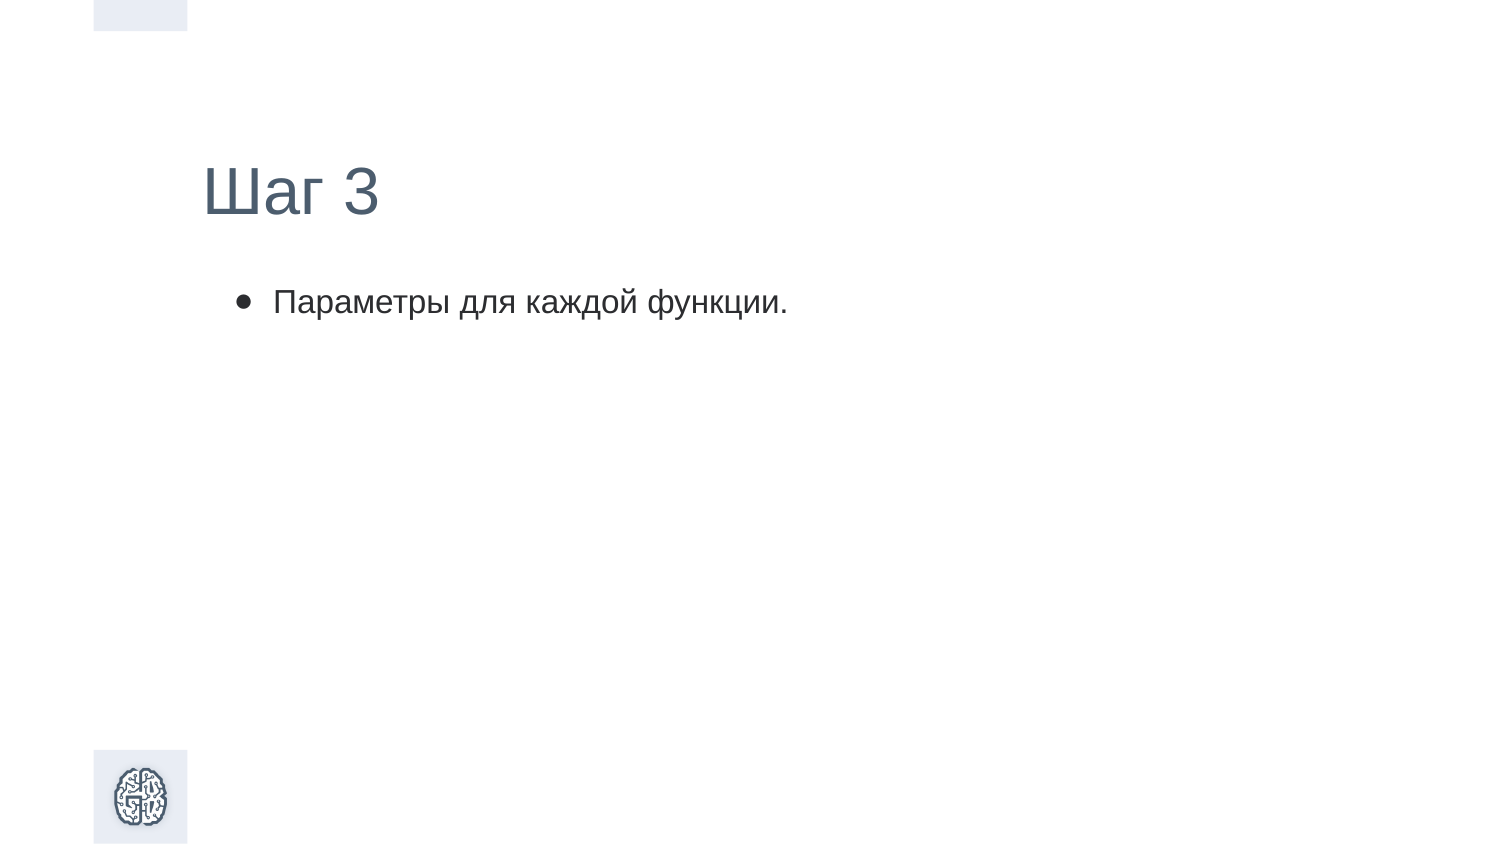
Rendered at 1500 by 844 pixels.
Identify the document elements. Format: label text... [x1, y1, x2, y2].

text_box Шаг 3 [187, 93, 1312, 259]
text_box Параметры для каждой функции. [187, 259, 1312, 322]
picture [106, 760, 175, 834]
